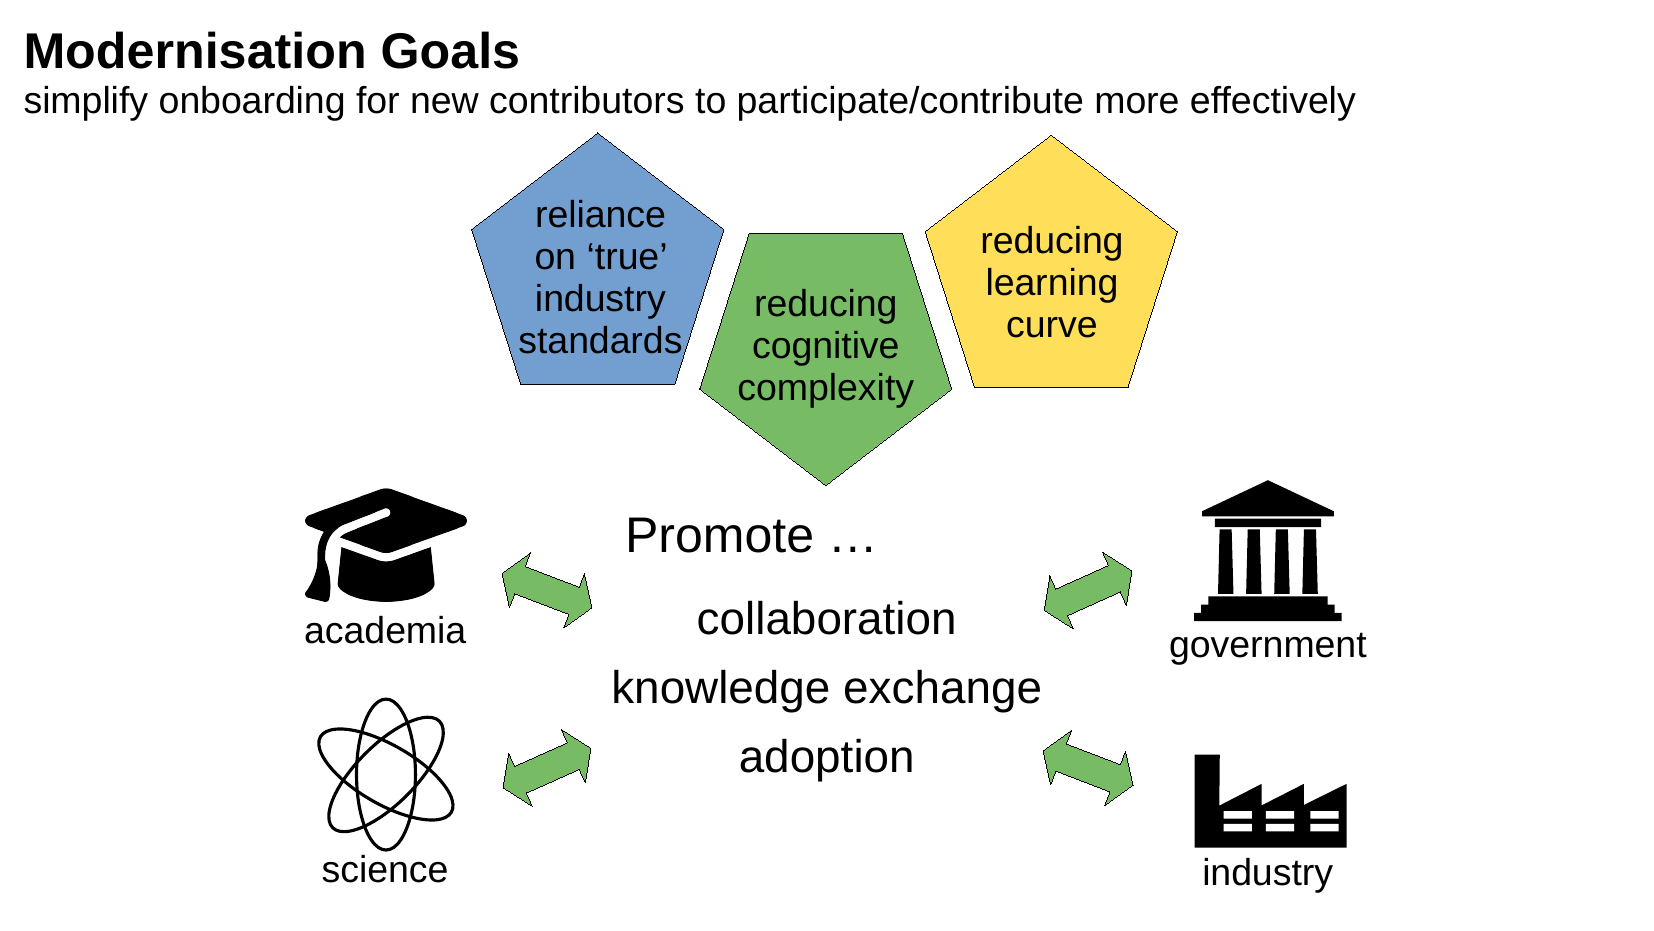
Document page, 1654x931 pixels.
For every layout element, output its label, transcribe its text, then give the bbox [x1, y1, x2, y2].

text_box [503, 729, 591, 807]
text_box [963, 353, 1139, 388]
text_box [1052, 730, 1134, 806]
text_box reliance on ‘true’ industry standards [503, 186, 698, 370]
text_box [516, 370, 680, 385]
text_box [699, 359, 709, 397]
text_box reducing learning curve [935, 212, 1169, 353]
text_box [698, 209, 724, 311]
text_box Promote … collaboration knowledge exchange adoption [602, 481, 1052, 808]
text_box [735, 416, 917, 486]
text_box [735, 233, 916, 275]
text_box [502, 552, 592, 628]
picture [305, 480, 467, 610]
text_box [943, 361, 952, 396]
text_box [1194, 754, 1347, 843]
text_box reducing cognitive complexity [709, 275, 943, 416]
text_box government [1154, 616, 1382, 674]
text_box [925, 223, 935, 263]
text_box [1052, 552, 1132, 629]
text_box science [306, 840, 464, 898]
picture [1194, 480, 1342, 616]
text_box academia [289, 602, 483, 660]
text_box [950, 139, 1153, 212]
title Modernisation Goals simplify onboarding for new contributors to participate/contribute more effectively [23, 5, 1638, 139]
text_box [528, 139, 668, 186]
text_box [471, 205, 503, 329]
text_box industry [1187, 843, 1349, 901]
text_box [1169, 224, 1178, 258]
